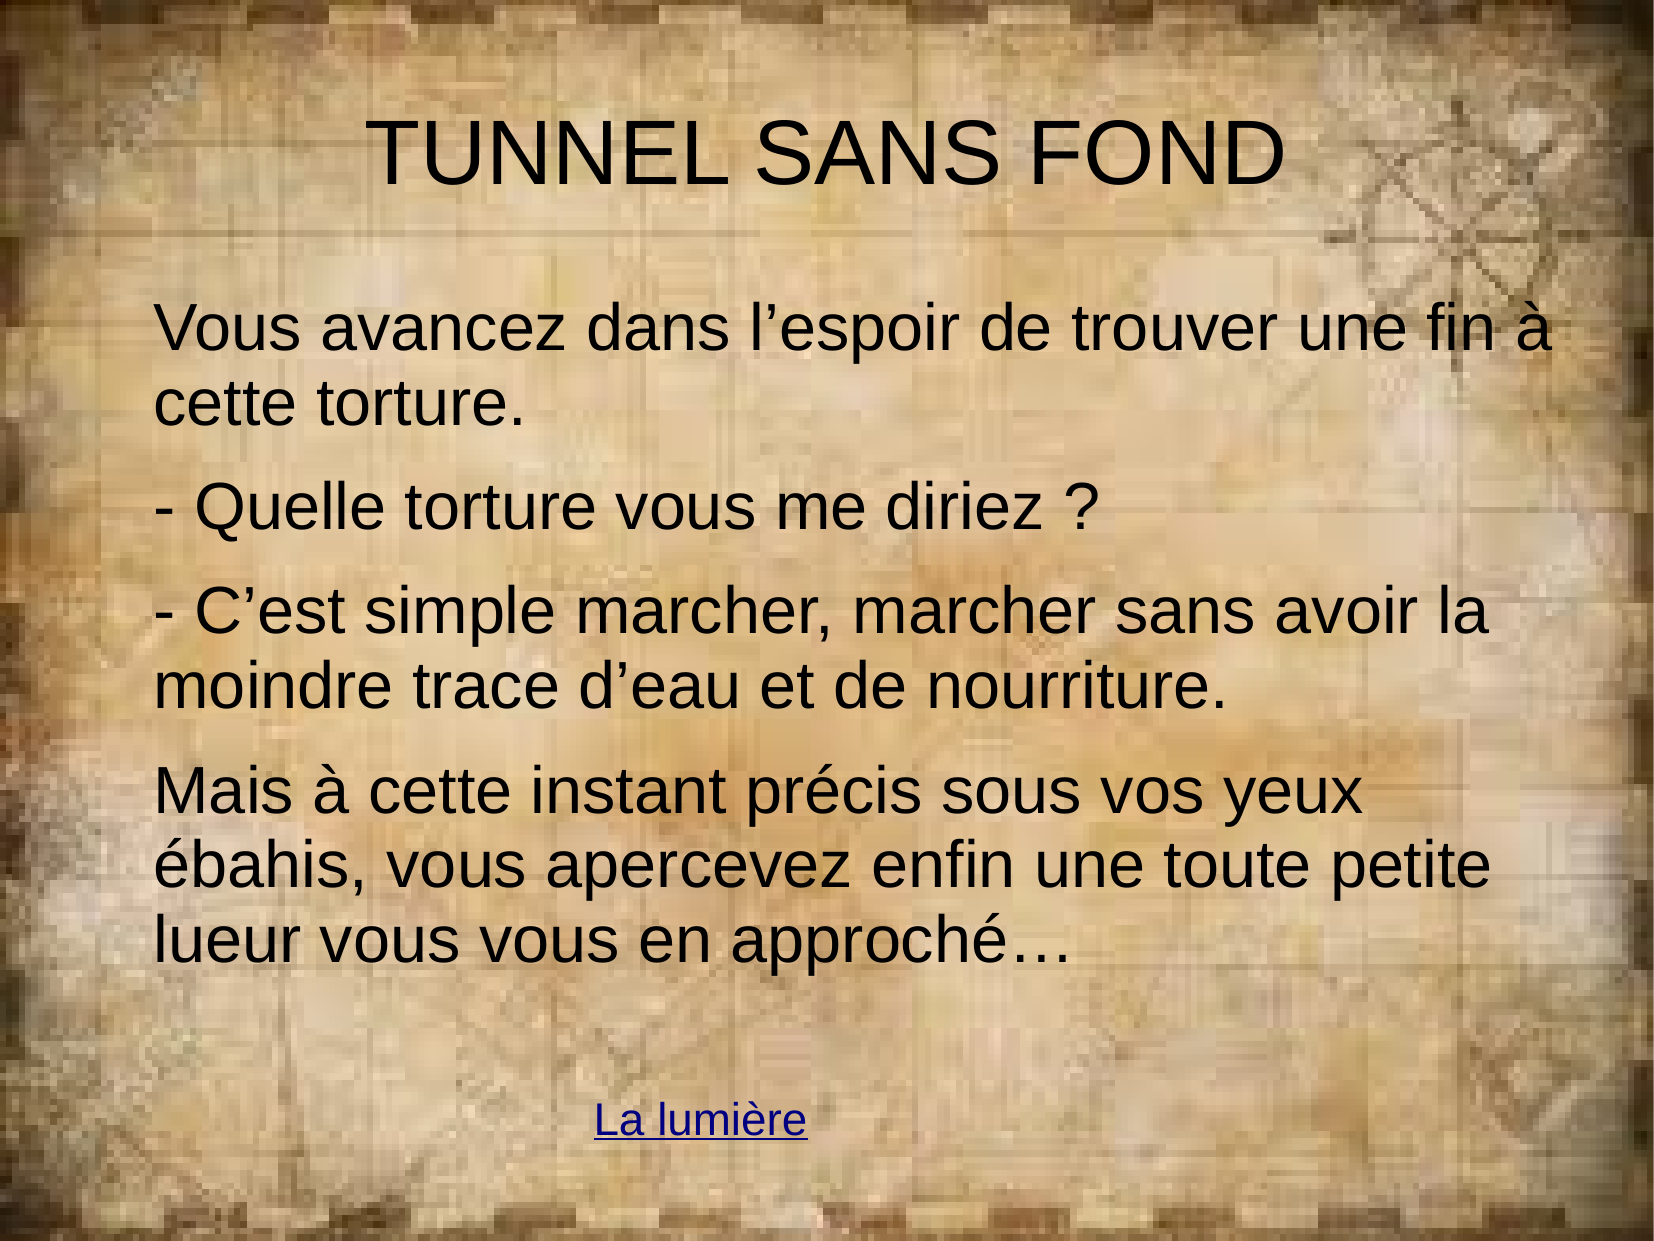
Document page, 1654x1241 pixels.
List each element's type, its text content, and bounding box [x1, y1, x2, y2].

list Vous avancez dans l’espoir de trouver une fin à cette torture. - Quelle torture vous me diriez ? - C’est simple marcher, marcher sans avoir la moindre trace d’eau et de nourriture. Mais à cette instant précis sous vos yeux ébahis, vous apercevez enfin une toute petite lueur vous vous en approché… [82, 290, 1571, 1010]
title TUNNEL SANS FOND [82, 49, 1571, 257]
picture [0, 0, 1654, 1241]
text_box La lumière [578, 1086, 1123, 1153]
